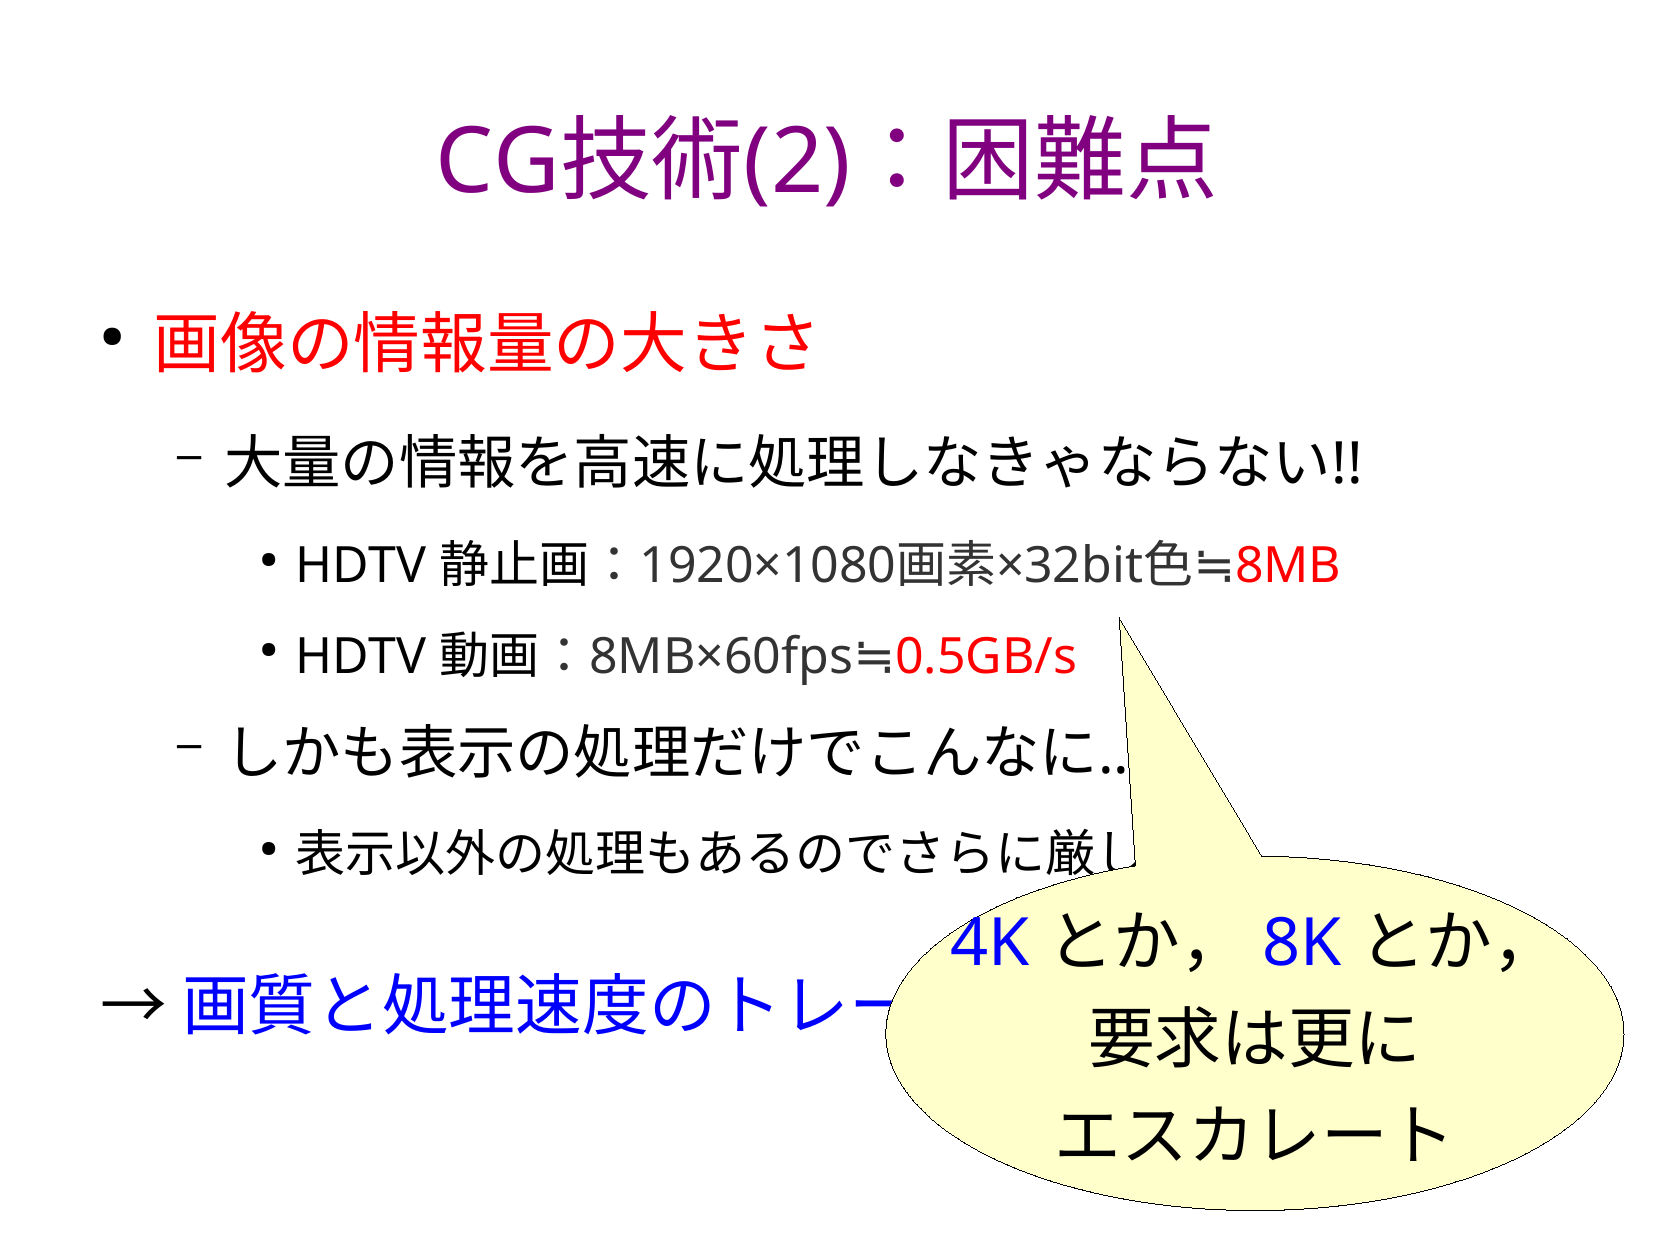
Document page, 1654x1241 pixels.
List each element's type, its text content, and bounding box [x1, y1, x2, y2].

title CG技術(2)：困難点 [82, 56, 1571, 250]
list 画像の情報量の大きさ 大量の情報を高速に処理しなきゃならない!! HDTV 静止画：1920×1080画素×32bit色≒8MB HDTV 動画：8MB×60fps≒0.5GB/s しかも表示の処理だけでこんなに... 表示以外の処理もあるのでさらに厳しい． → 画質と処理速度のトレードオフ [82, 290, 1571, 1094]
text_box 4K とか， 8K とか， 要求は更に エスカレート [885, 617, 1625, 1211]
